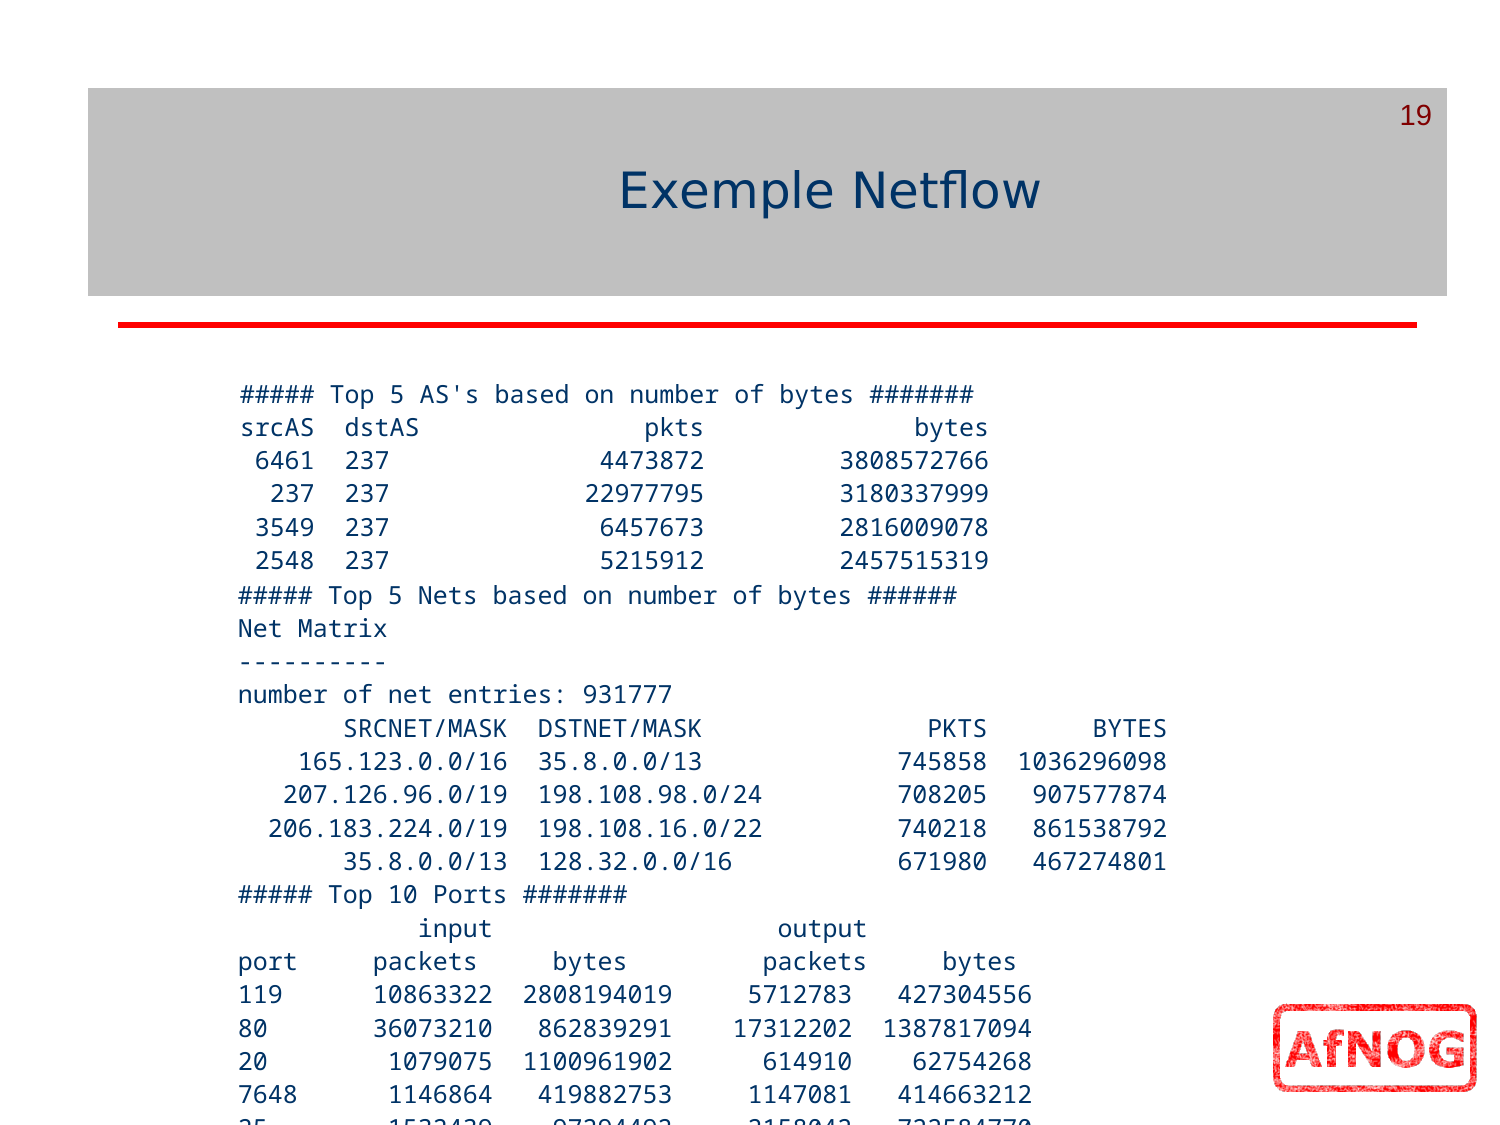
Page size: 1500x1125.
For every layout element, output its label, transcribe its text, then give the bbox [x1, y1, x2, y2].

text_box ##### Top 5 AS's based on number of bytes ####### srcAS dstAS pkts bytes 6461 237 4473872 3808572766 237 237 22977795 3180337999 3549 237 6457673 2816009078 2548 237 5215912 2457515319 [224, 369, 1271, 584]
title Exemple Netflow [225, 99, 1437, 289]
text_box ##### Top 5 Nets based on number of bytes ###### Net Matrix ---------- number of net entries: 931777 SRCNET/MASK DSTNET/MASK PKTS BYTES 165.123.0.0/16 35.8.0.0/13 745858 1036296098 207.126.96.0/19 198.108.98.0/24 708205 907577874 206.183.224.0/19 198.108.16.0/22 740218 861538792 35.8.0.0/13 128.32.0.0/16 671980 467274801 ##### Top 10 Ports ####### input output port packets bytes packets bytes 119 10863322 2808194019 5712783 427304556 80 36073210 862839291 17312202 1387817094 20 1079075 1100961902 614910 62754268 7648 1146864 419882753 1147081 414663212 25 1532439 97294492 2158042 722584770 [223, 570, 1228, 1125]
picture [1273, 1003, 1477, 1092]
